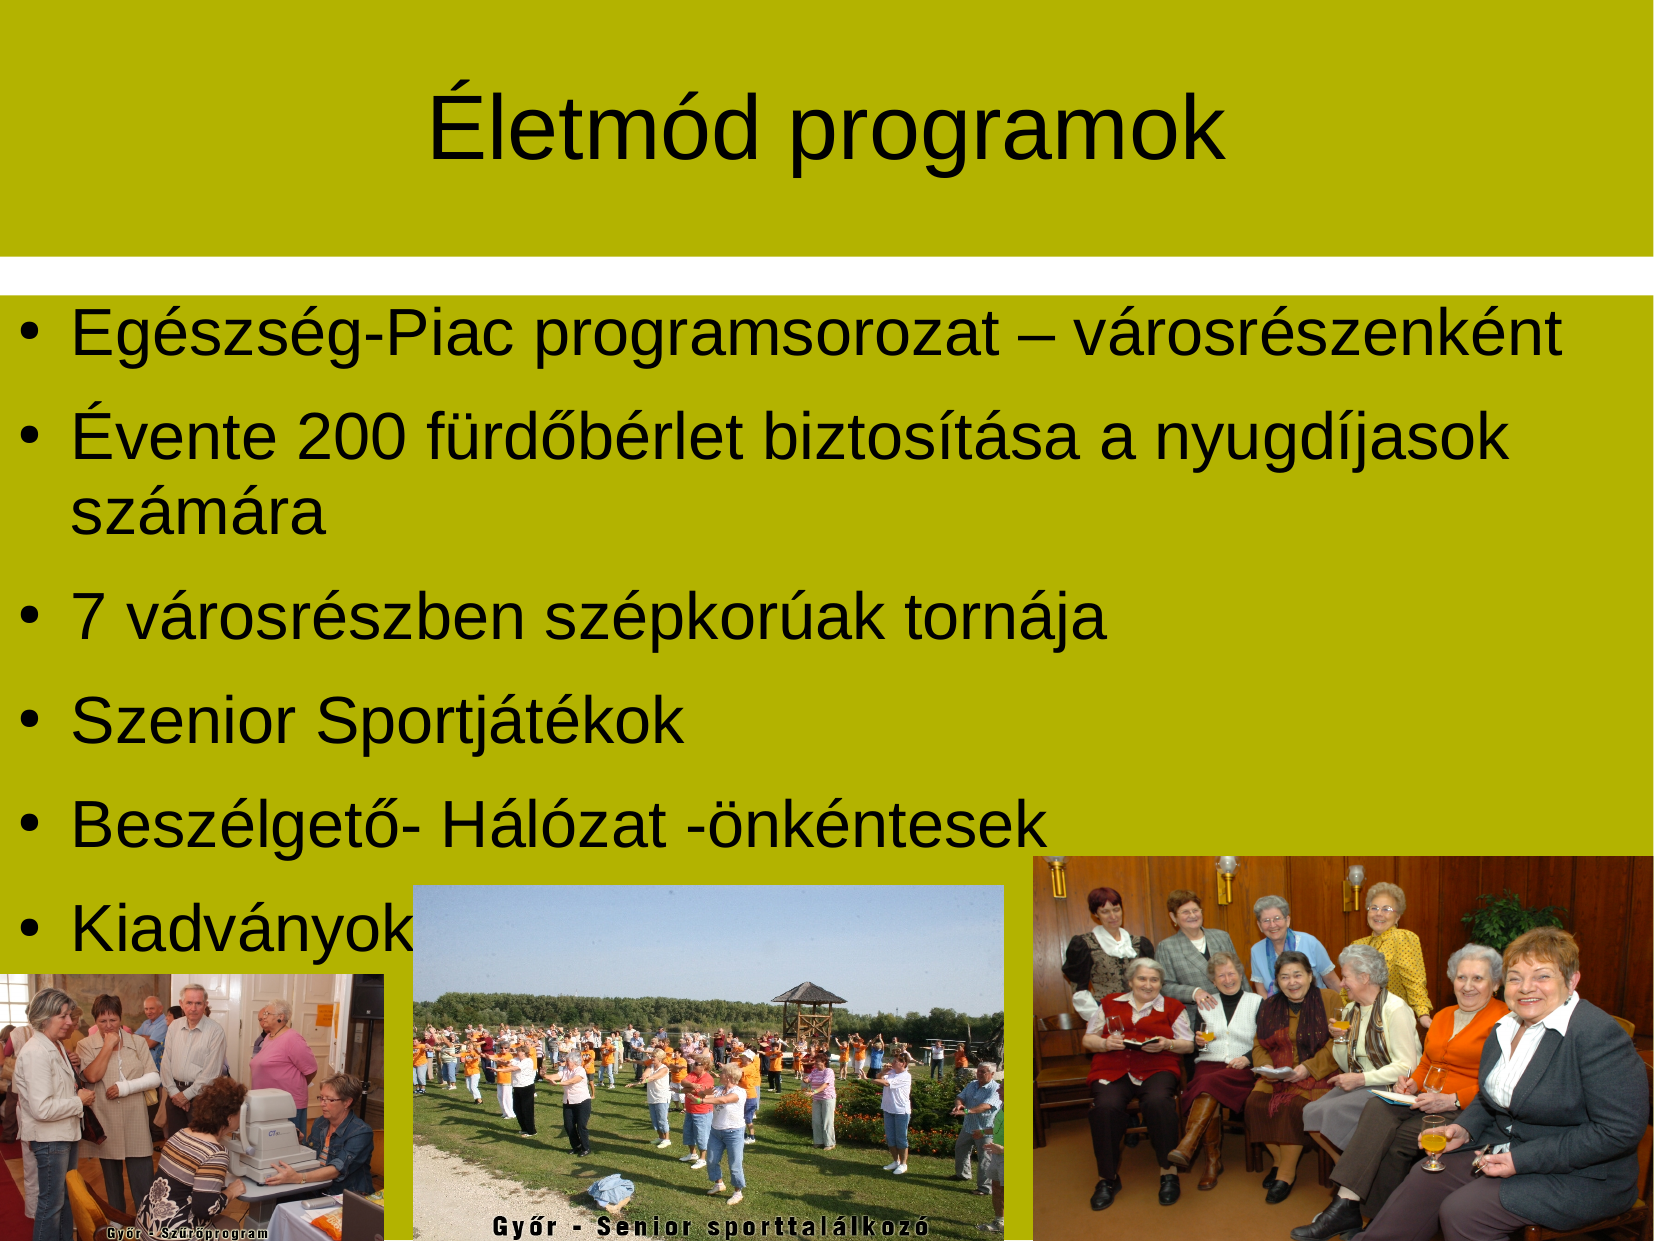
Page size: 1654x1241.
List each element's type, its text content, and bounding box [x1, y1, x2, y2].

title Életmód programok [0, 0, 1654, 257]
list Egészség-Piac programsorozat – városrészenként Évente 200 fürdőbérlet biztosítása a nyugdíjasok számára 7 városrészben szépkorúak tornája Szenior Sportjátékok Beszélgető- Hálózat -önkéntesek Kiadványok [0, 295, 1654, 1241]
picture [413, 885, 1004, 1241]
picture [1033, 856, 1654, 1241]
picture [0, 974, 384, 1241]
